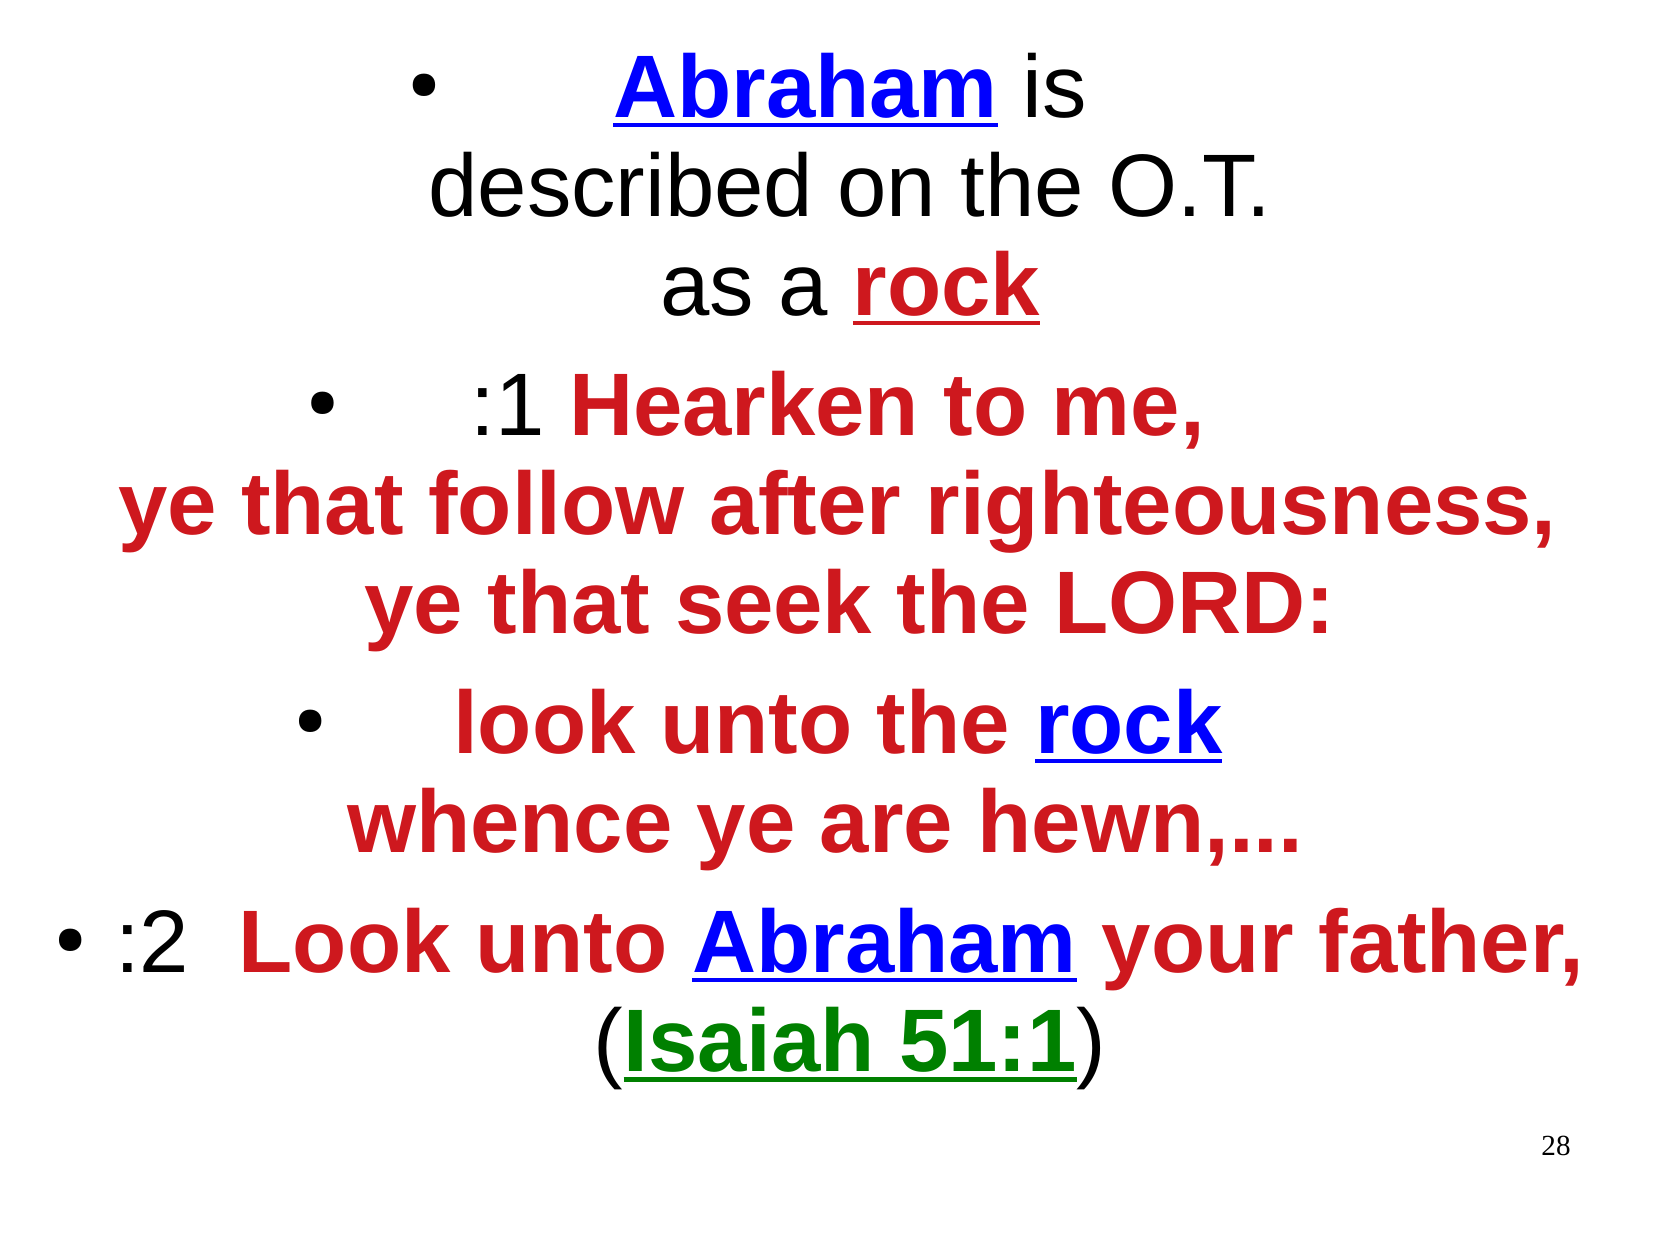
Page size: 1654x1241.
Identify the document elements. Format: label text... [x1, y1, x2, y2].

list Abraham is described on the O.T. as a rock :1 Hearken to me, ye that follow after righteousness, ye that seek the LORD: look unto the rock whence ye are hewn,... :2 Look unto Abraham your father, (Isaiah 51:1) [37, 37, 1613, 1238]
